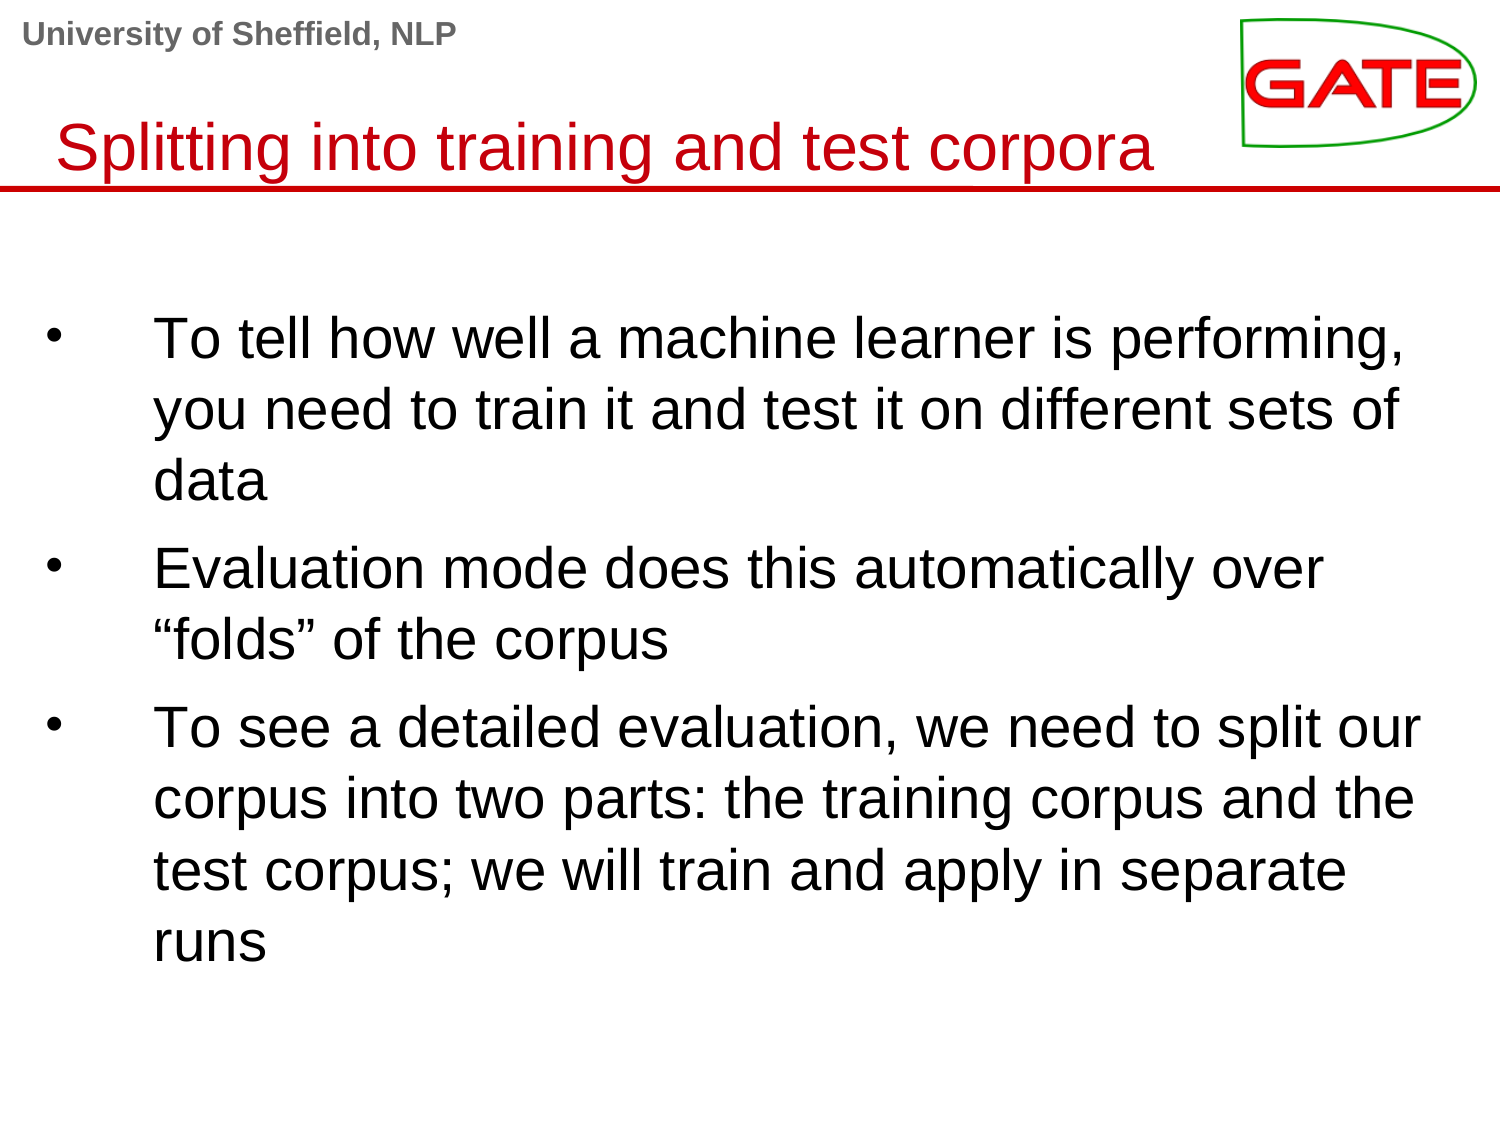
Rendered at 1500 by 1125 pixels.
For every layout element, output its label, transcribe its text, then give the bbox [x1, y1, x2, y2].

title Splitting into training and test corpora [41, 30, 1391, 262]
list To tell how well a machine learner is performing, you need to train it and test it on different sets of data Evaluation mode does this automatically over “folds” of the corpus To see a detailed evaluation, we need to split our corpus into two parts: the training corpus and the test corpus; we will train and apply in separate runs [29, 290, 1477, 1063]
picture [1240, 18, 1477, 148]
